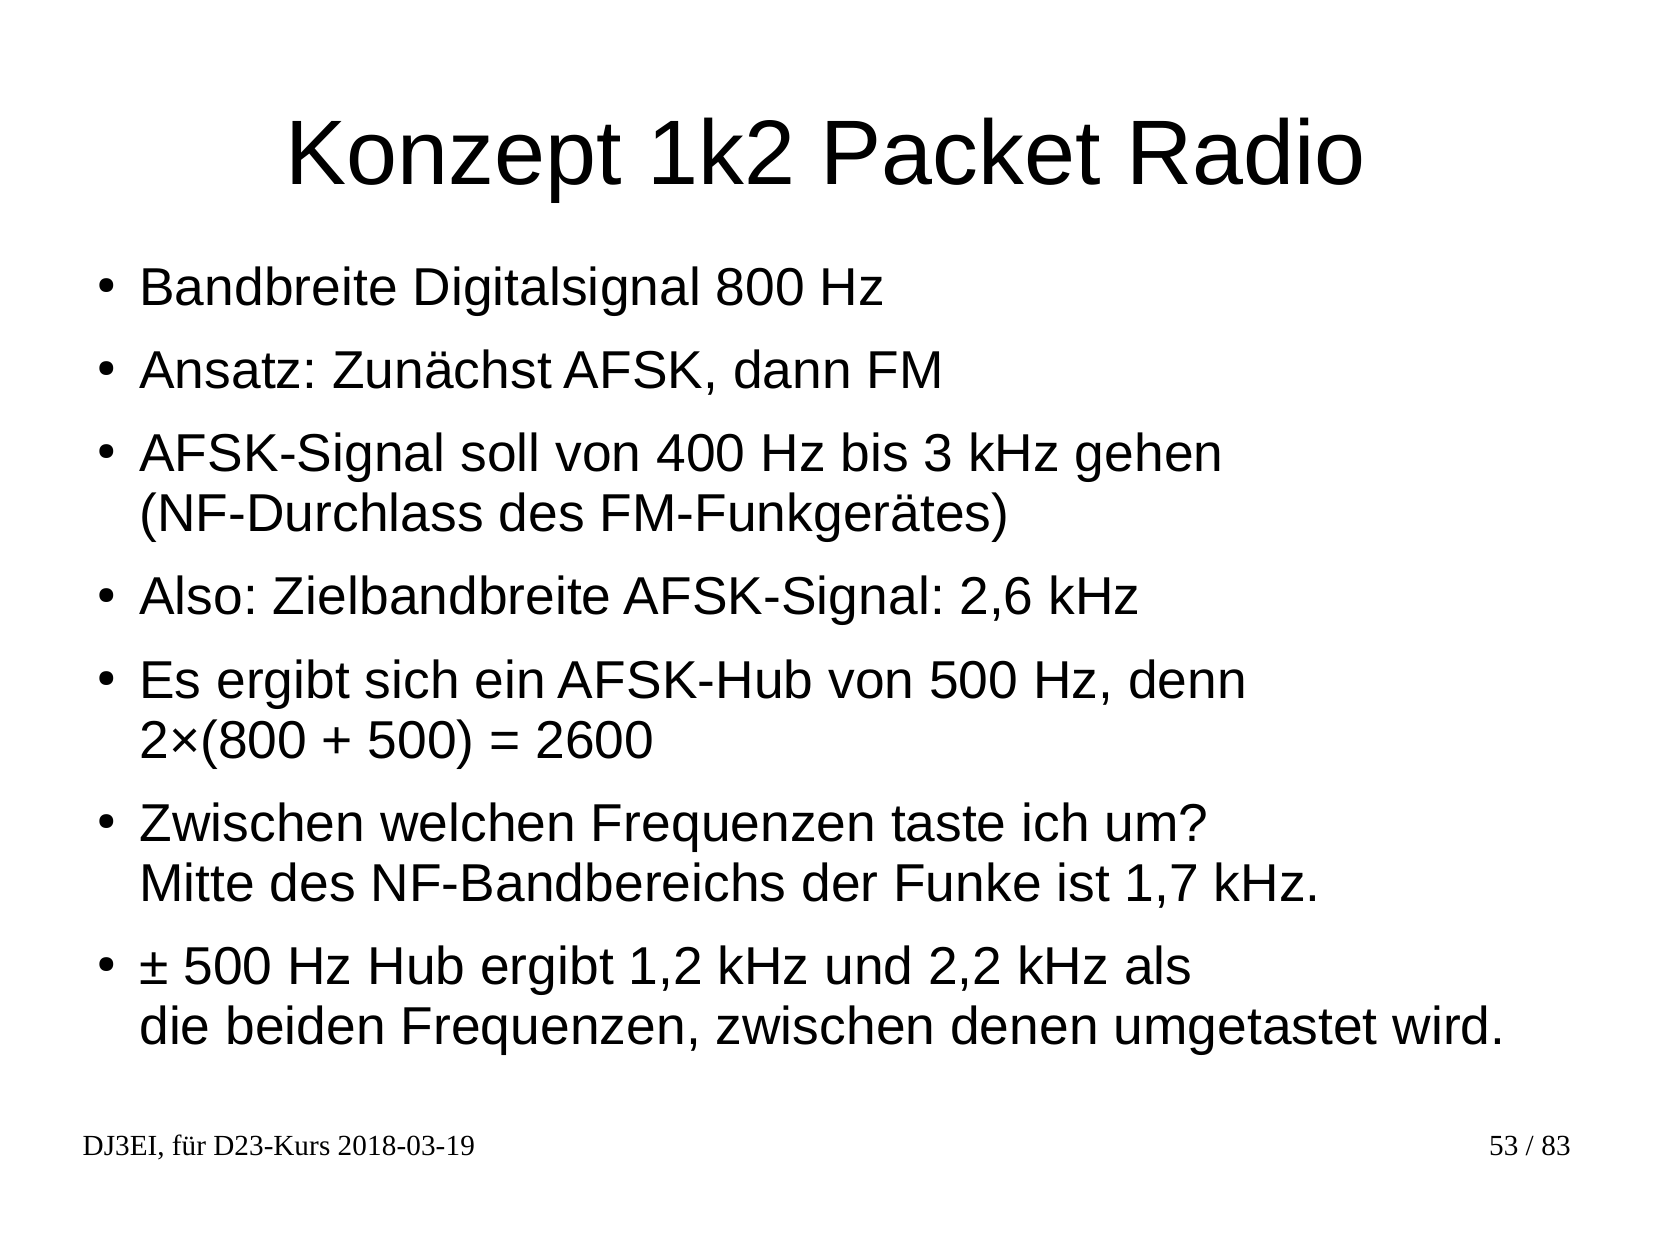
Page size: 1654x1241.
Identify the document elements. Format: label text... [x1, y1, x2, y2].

list Bandbreite Digitalsignal 800 Hz Ansatz: Zunächst AFSK, dann FM AFSK-Signal soll von 400 Hz bis 3 kHz gehen (NF-Durchlass des FM-Funkgerätes) Also: Zielbandbreite AFSK-Signal: 2,6 kHz Es ergibt sich ein AFSK-Hub von 500 Hz, denn 2×(800 + 500) = 2600 Zwischen welchen Frequenzen taste ich um? Mitte des NF-Bandbereichs der Funke ist 1,7 kHz. ± 500 Hz Hub ergibt 1,2 kHz und 2,2 kHz als die beiden Frequenzen, zwischen denen umgetastet wird. [82, 256, 1571, 1075]
title Konzept 1k2 Packet Radio [82, 49, 1571, 256]
